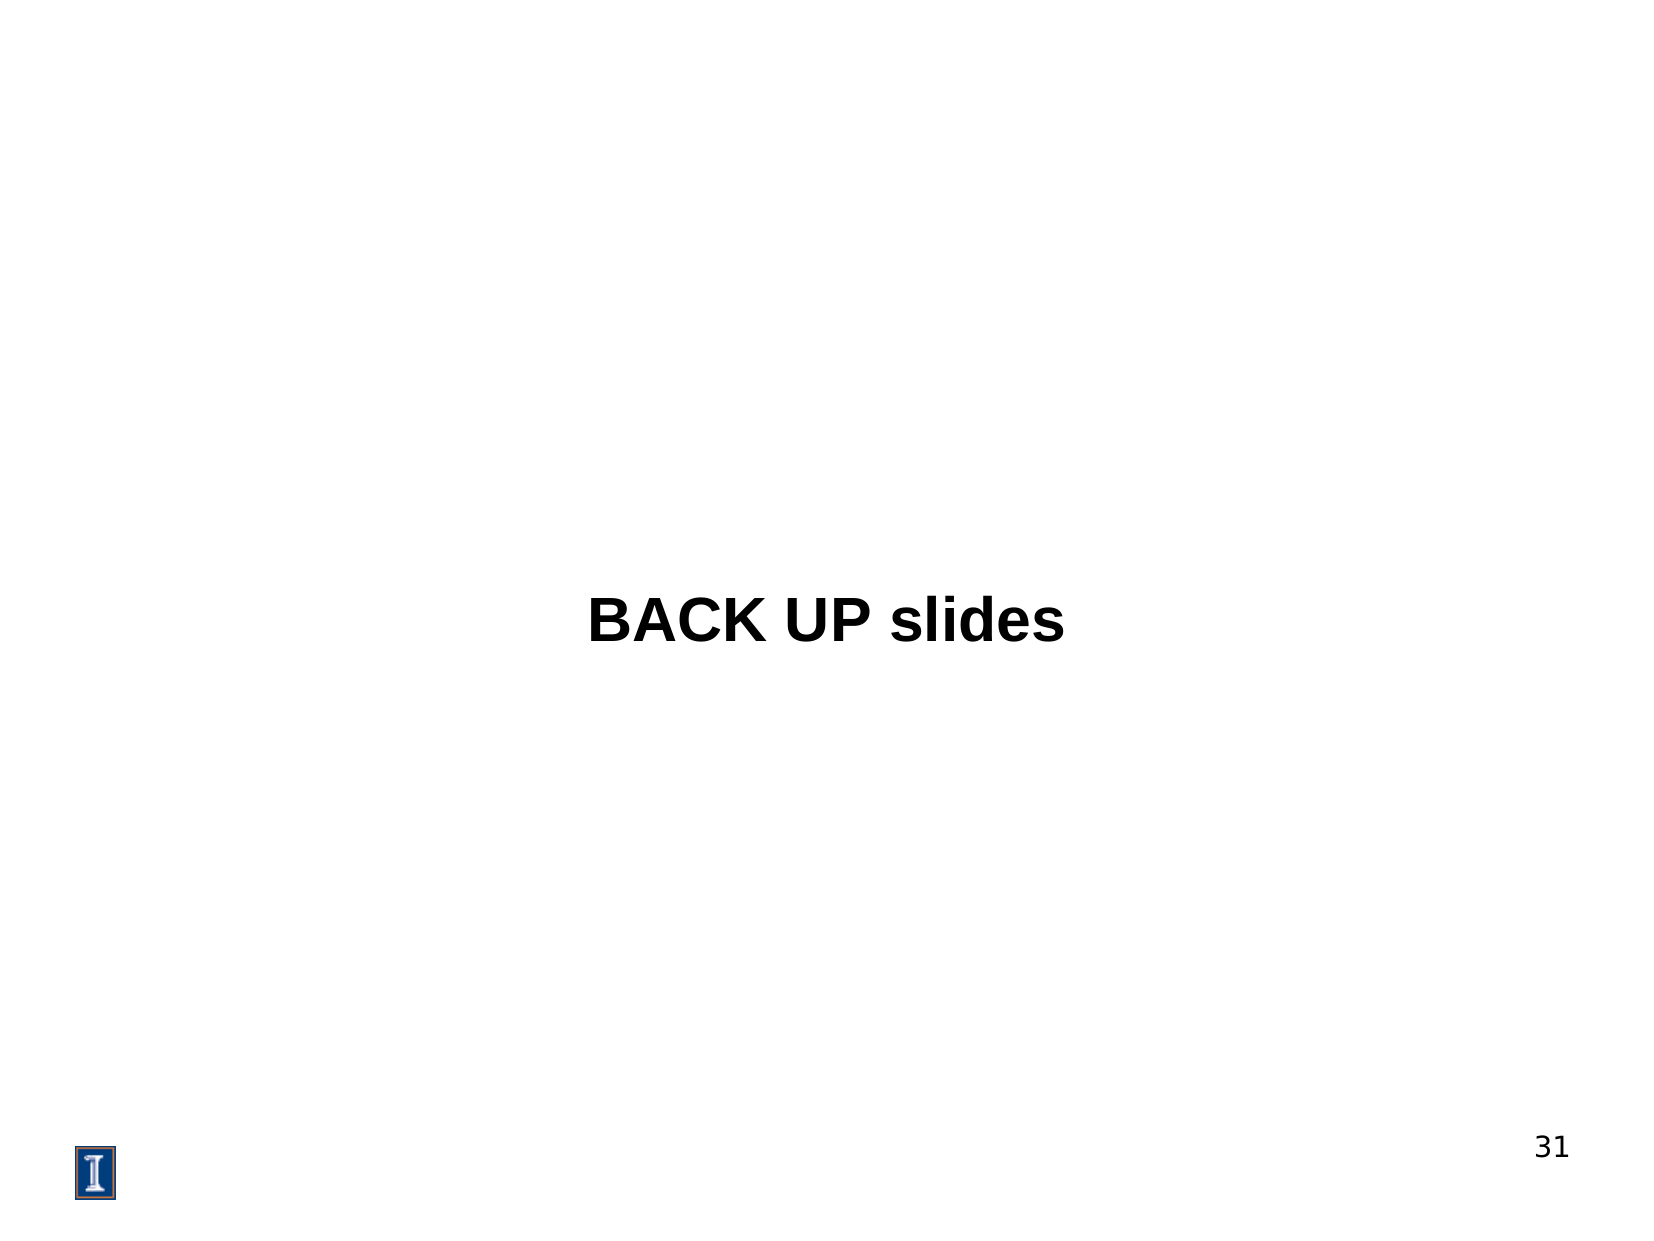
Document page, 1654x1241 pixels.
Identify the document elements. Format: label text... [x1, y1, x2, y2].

picture [75, 1146, 116, 1200]
title BACK UP slides [82, 515, 1571, 724]
